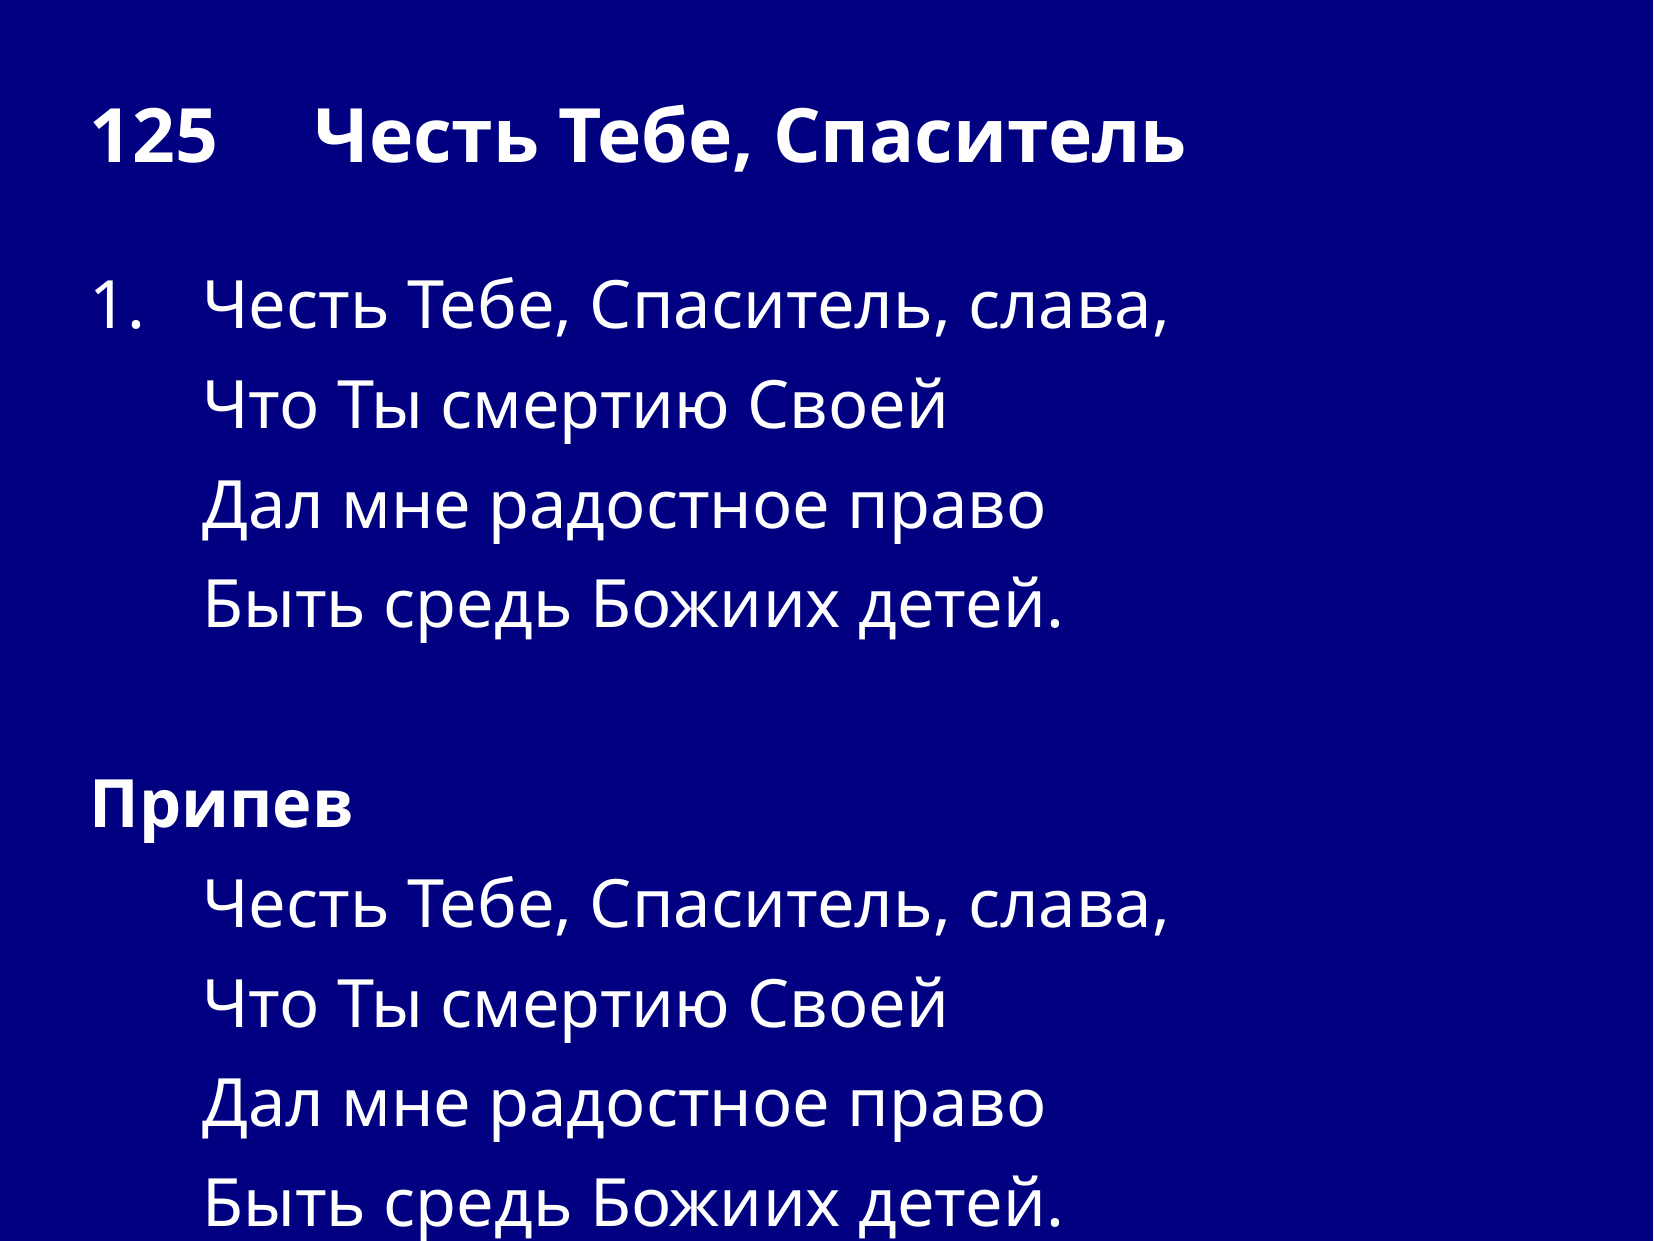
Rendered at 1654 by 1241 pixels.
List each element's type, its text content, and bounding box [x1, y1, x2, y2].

text_box 125 Честь Тебе, Спаситель [75, 75, 1576, 188]
text_box 1. Честь Тебе, Спаситель, слава, Что Ты смертию Своей Дал мне радостное право Быть средь Божиих детей. Припев Честь Тебе, Спаситель, слава, Что Ты смертию Своей Дал мне радостное право Быть средь Божиих детей. [75, 188, 1576, 1163]
